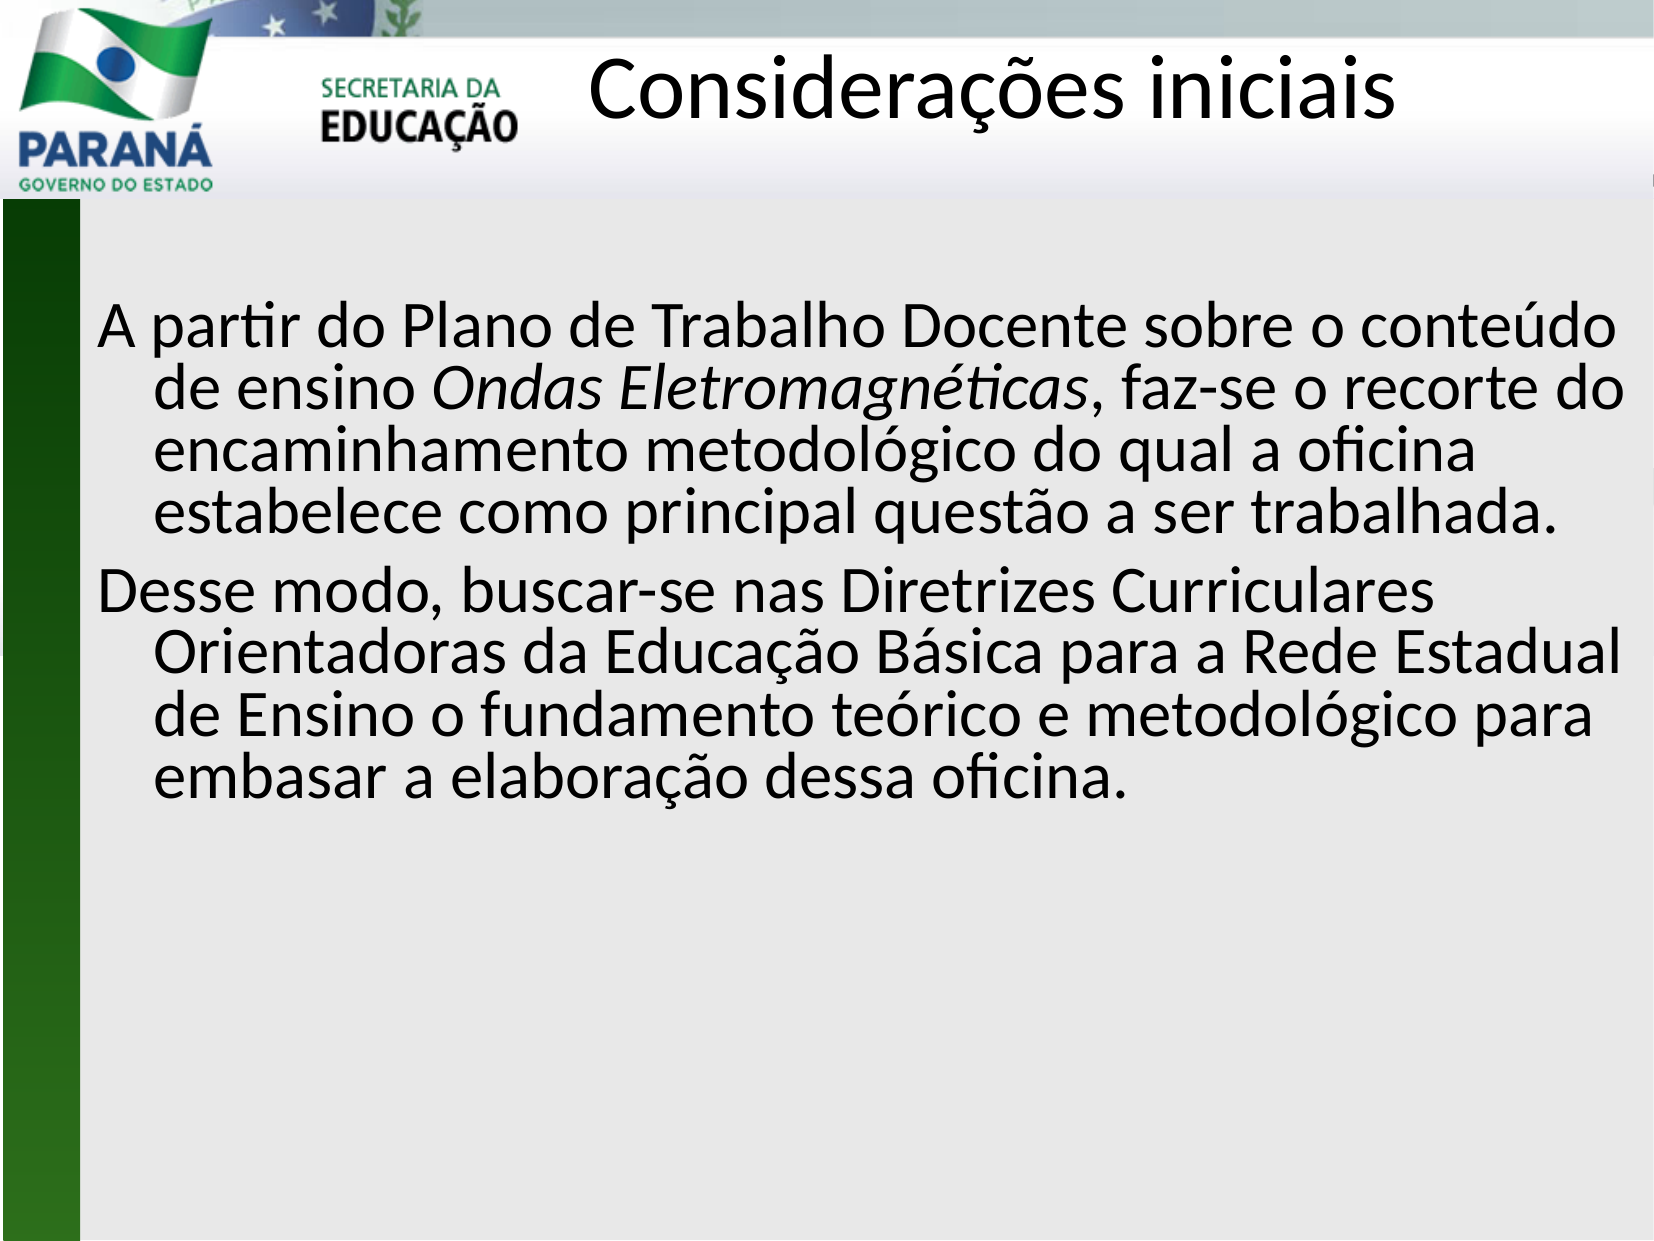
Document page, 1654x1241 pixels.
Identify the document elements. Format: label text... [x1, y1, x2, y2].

picture [0, 0, 1654, 199]
title Considerações iniciais [381, 42, 1607, 263]
list A partir do Plano de Trabalho Docente sobre o conteúdo de ensino Ondas Eletromagnéticas, faz-se o recorte do encaminhamento metodológico do qual a oficina estabelece como principal questão a ser trabalhada. Desse modo, buscar-se nas Diretrizes Curriculares Orientadoras da Educação Básica para a Rede Estadual de Ensino o fundamento teórico e metodológico para embasar a elaboração dessa oficina. [82, 290, 1654, 1106]
